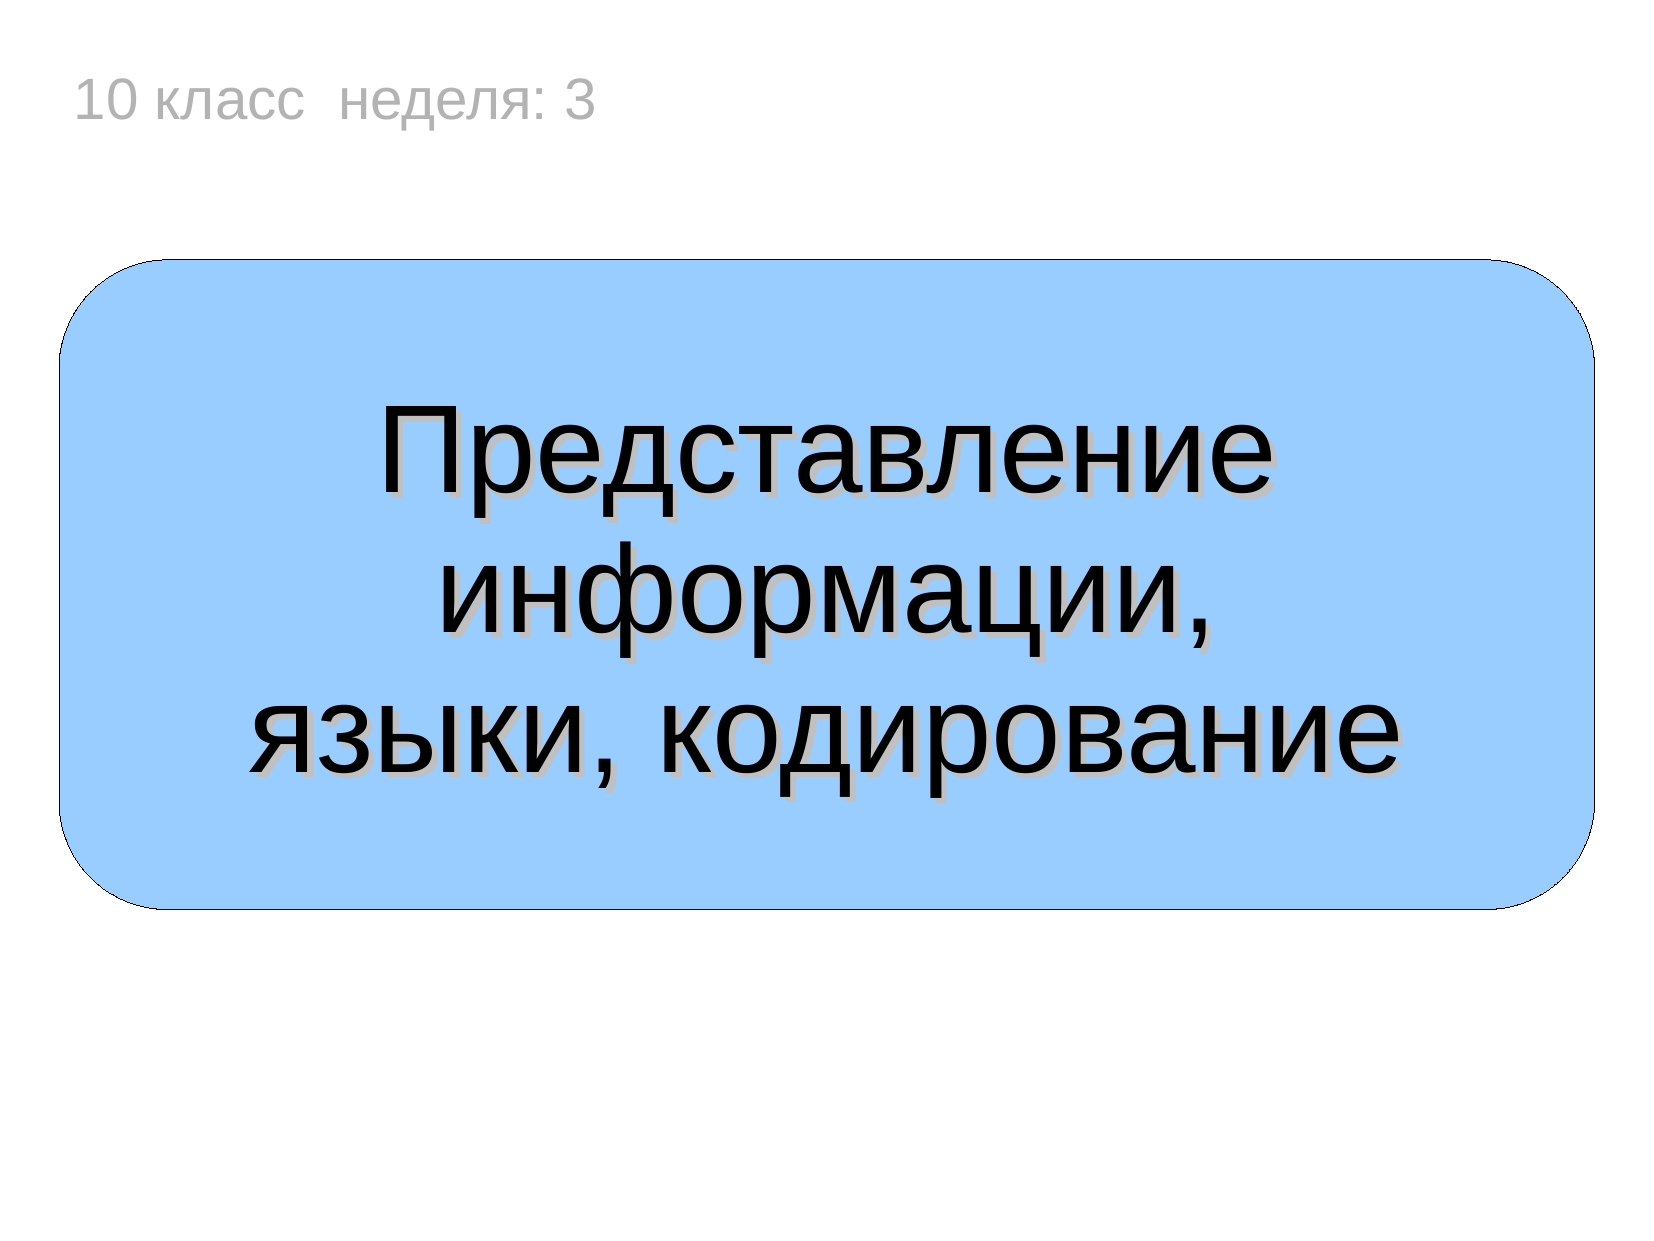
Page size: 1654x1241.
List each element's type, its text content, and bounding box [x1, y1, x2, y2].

text_box Представление информации, языки, кодирование [206, 372, 1447, 807]
text_box 10 класс неделя: 3 [59, 59, 650, 139]
text_box [59, 259, 1595, 910]
